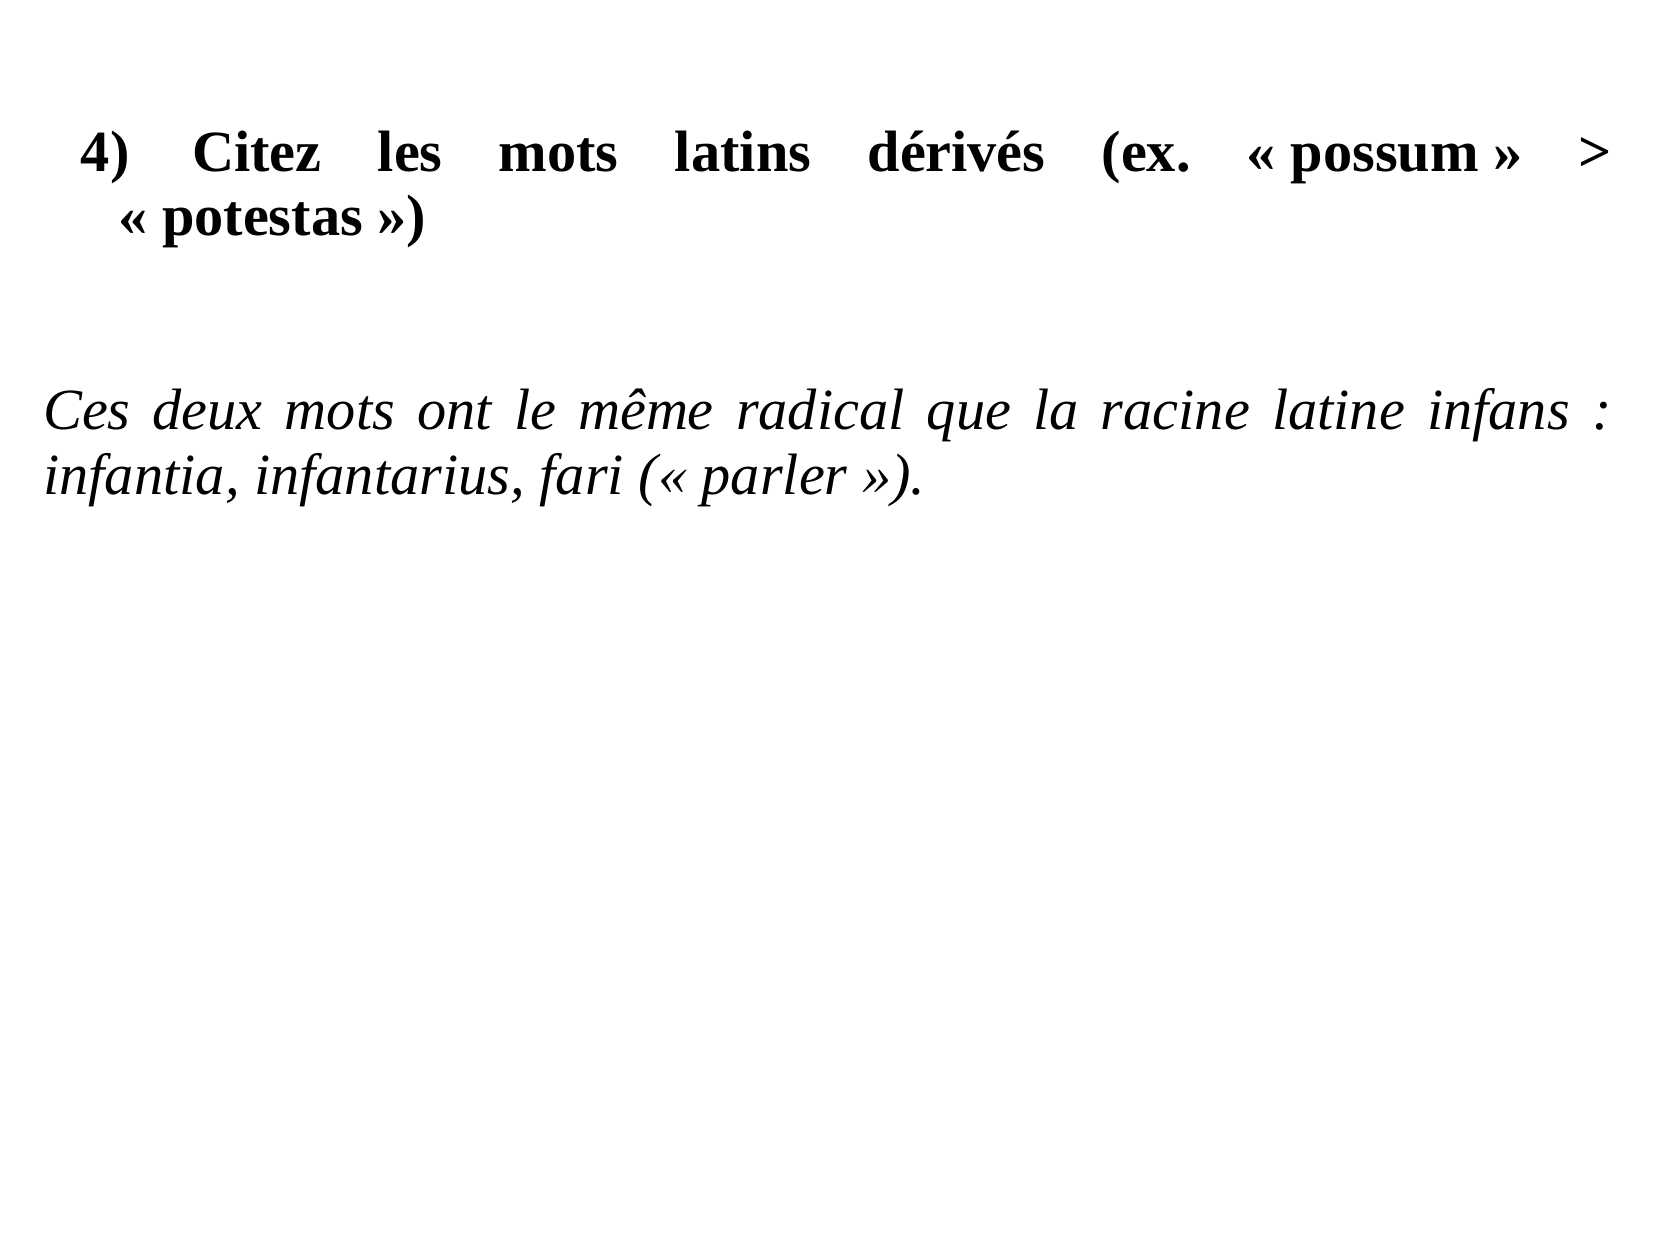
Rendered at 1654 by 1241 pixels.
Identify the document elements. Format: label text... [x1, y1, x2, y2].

text_box 4) Citez les mots latins dérivés (ex. « possum » > « potestas ») Ces deux mots ont le même radical que la racine latine infans : infantia, infantarius, fari (« parler »). [28, 111, 1628, 586]
